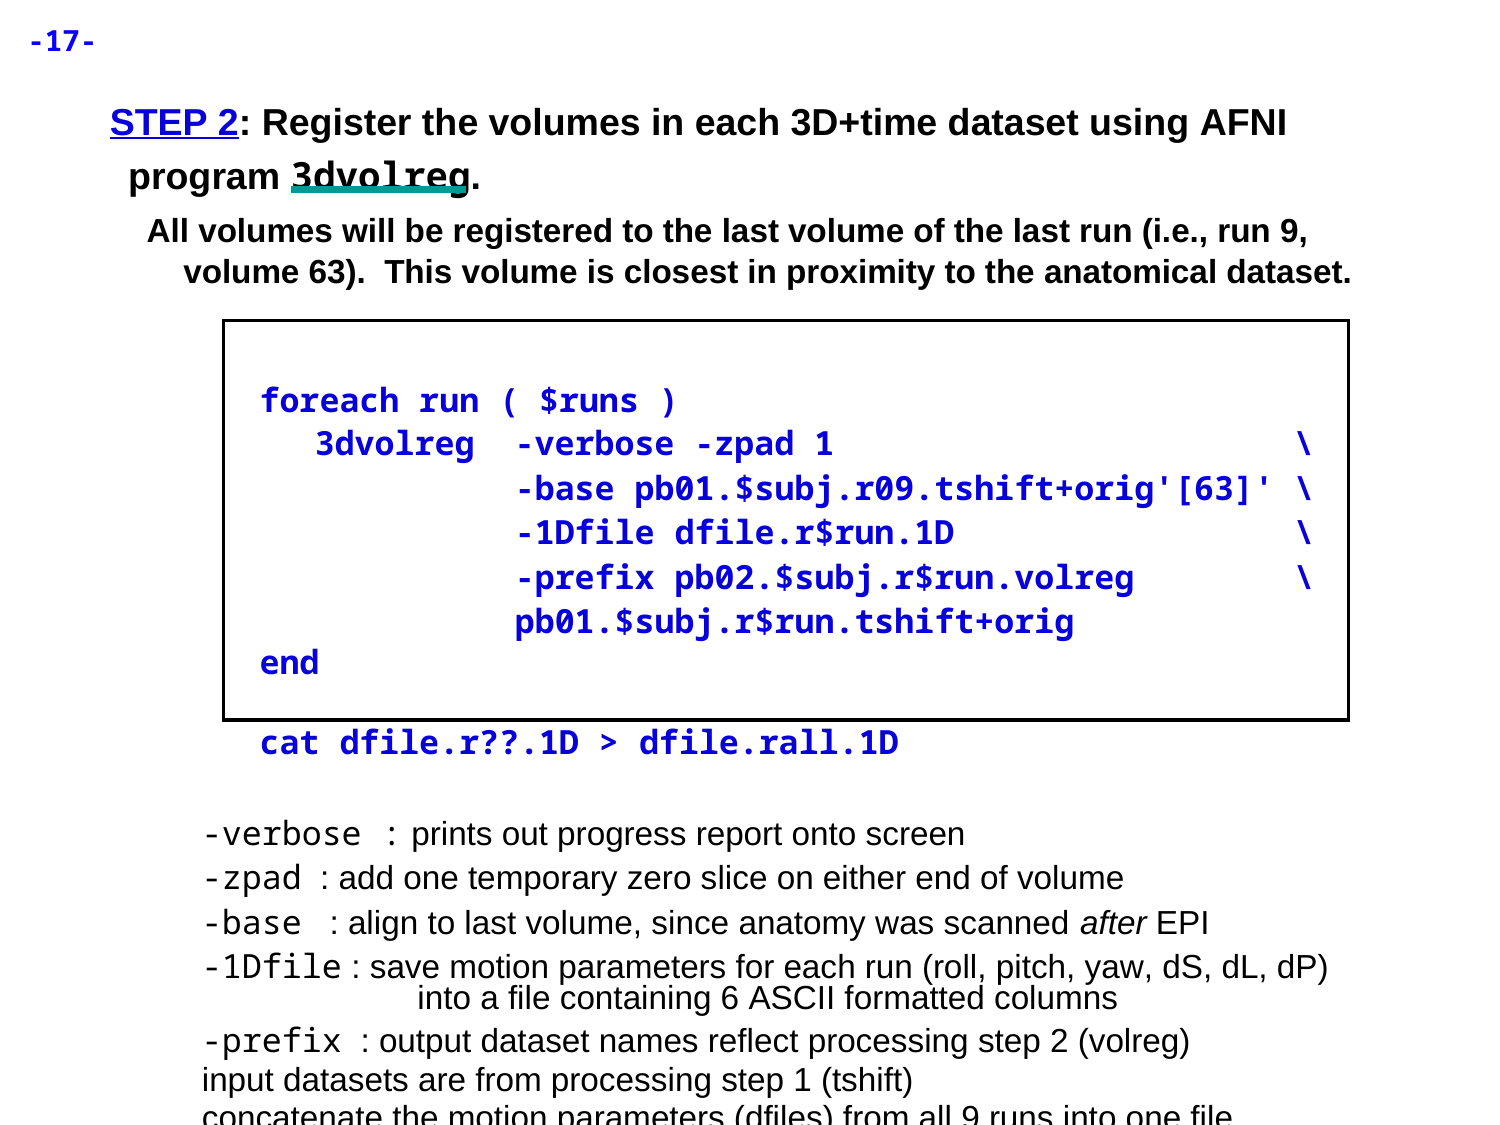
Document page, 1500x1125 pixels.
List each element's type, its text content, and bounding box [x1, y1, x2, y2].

list STEP 2: Register the volumes in each 3D+time dataset using AFNI program 3dvolreg. All volumes will be registered to the last volume of the last run (i.e., run 9, volume 63). This volume is closest in proximity to the anatomical dataset. foreach run ( $runs ) 3dvolreg -verbose -zpad 1 \ -base pb01.$subj.r09.tshift+orig'[63]' \ -1Dfile dfile.r$run.1D \ -prefix pb02.$subj.r$run.volreg \ pb01.$subj.r$run.tshift+orig end cat dfile.r??.1D > dfile.rall.1D -verbose : prints out progress report onto screen -zpad : add one temporary zero slice on either end of volume -base : align to last volume, since anatomy was scanned after EPI -1Dfile : save motion parameters for each run (roll, pitch, yaw, dS, dL, dP) into a file containing 6 ASCII formatted columns -prefix : output dataset names reflect processing step 2 (volreg) input datasets are from processing step 1 (tshift) concatenate the motion parameters (dfiles) from all 9 runs into one file [75, 87, 1438, 1101]
